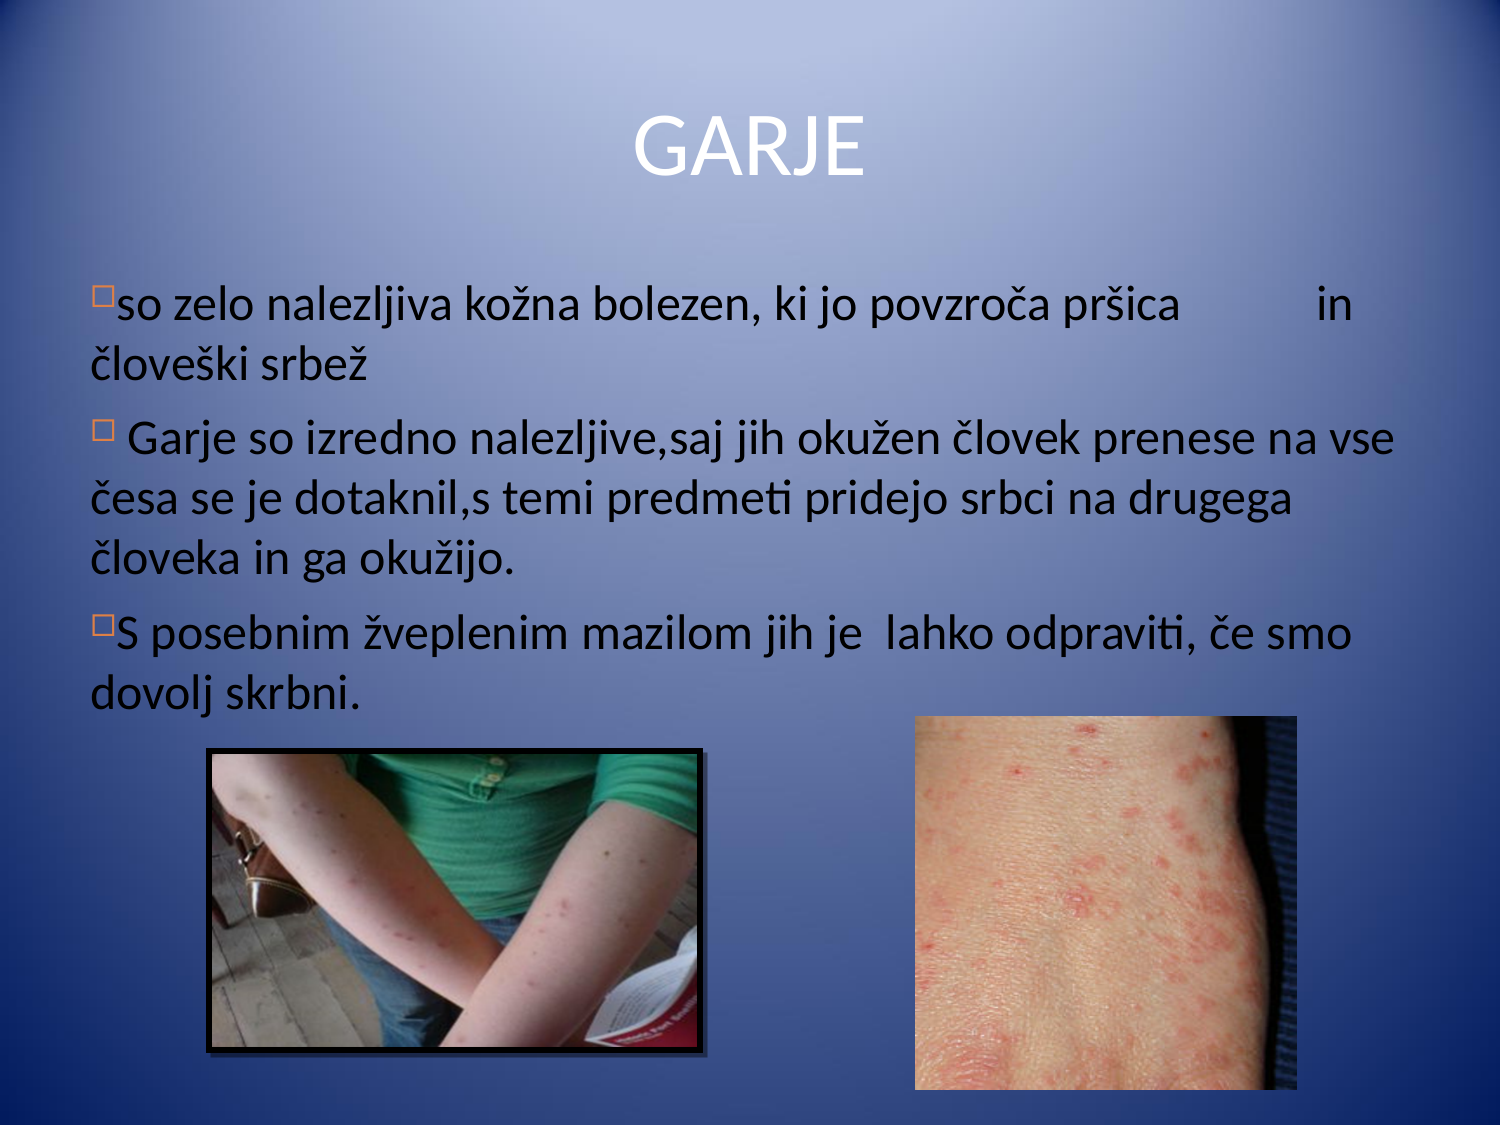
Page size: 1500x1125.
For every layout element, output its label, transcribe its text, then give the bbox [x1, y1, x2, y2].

list so zelo nalezljiva kožna bolezen, ki jo povzroča pršica in človeški srbež Garje so izredno nalezljive,saj jih okužen človek prenese na vse česa se je dotaknil,s temi predmeti pridejo srbci na drugega človeka in ga okužijo. S posebnim žveplenim mazilom jih je lahko odpraviti, če smo dovolj skrbni. [75, 262, 1425, 1005]
picture [0, 0, 1500, 1125]
title GARJE [75, 45, 1425, 233]
